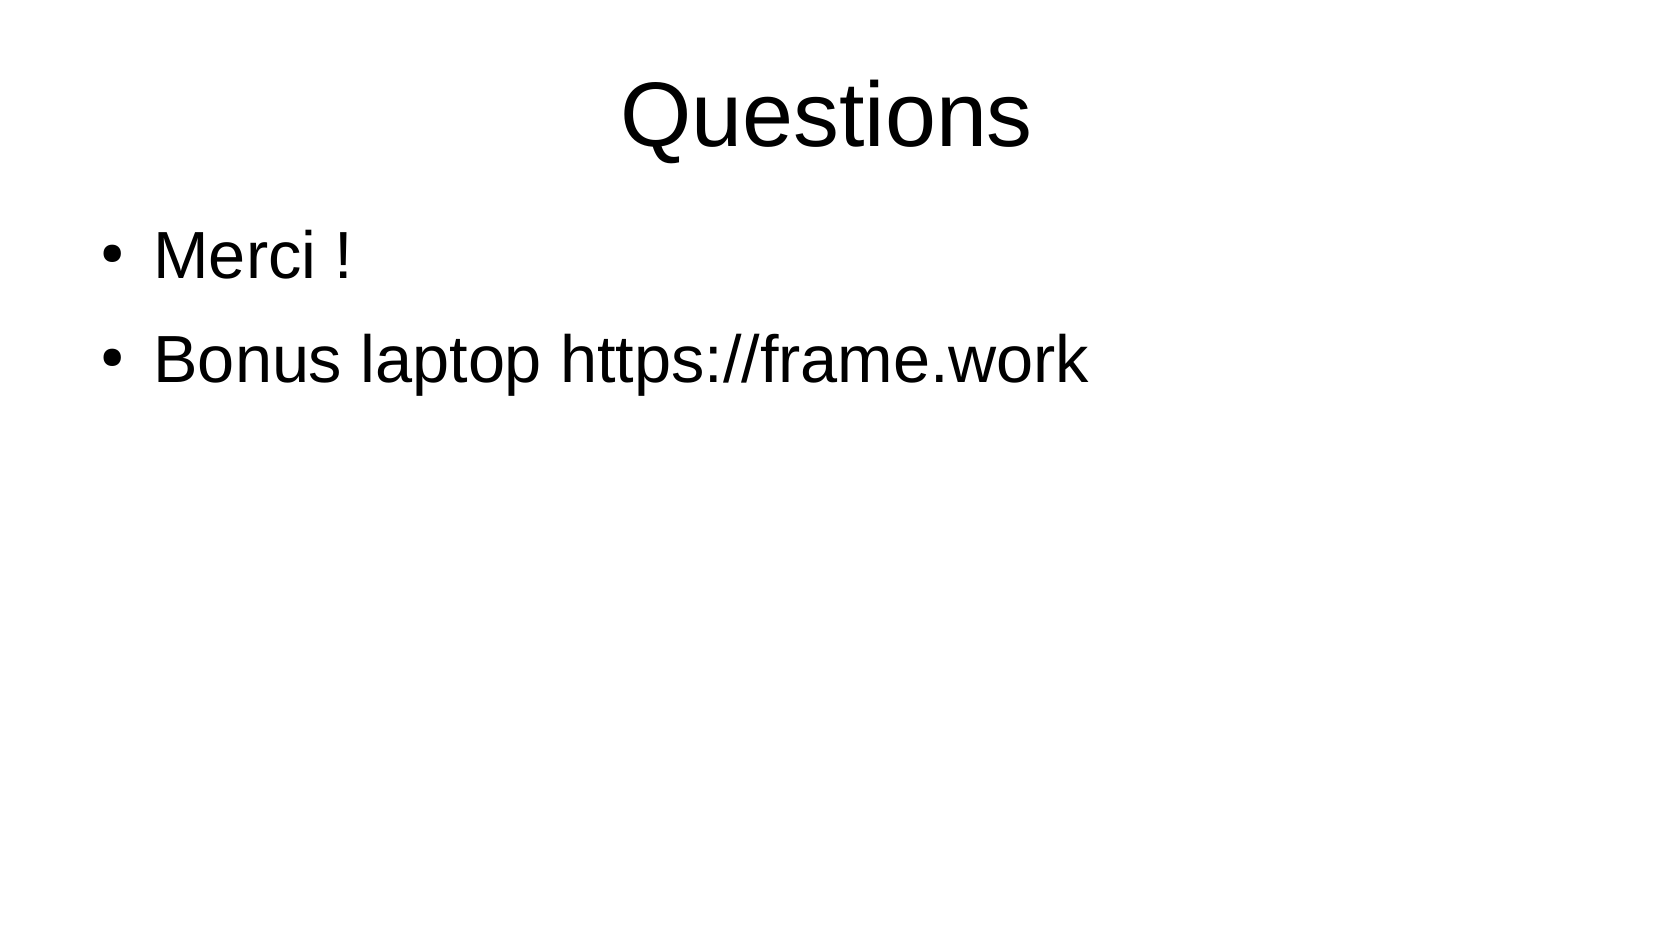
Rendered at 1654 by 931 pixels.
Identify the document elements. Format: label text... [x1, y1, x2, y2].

title Questions [82, 37, 1571, 193]
list Merci ! Bonus laptop https://frame.work [82, 217, 1571, 758]
